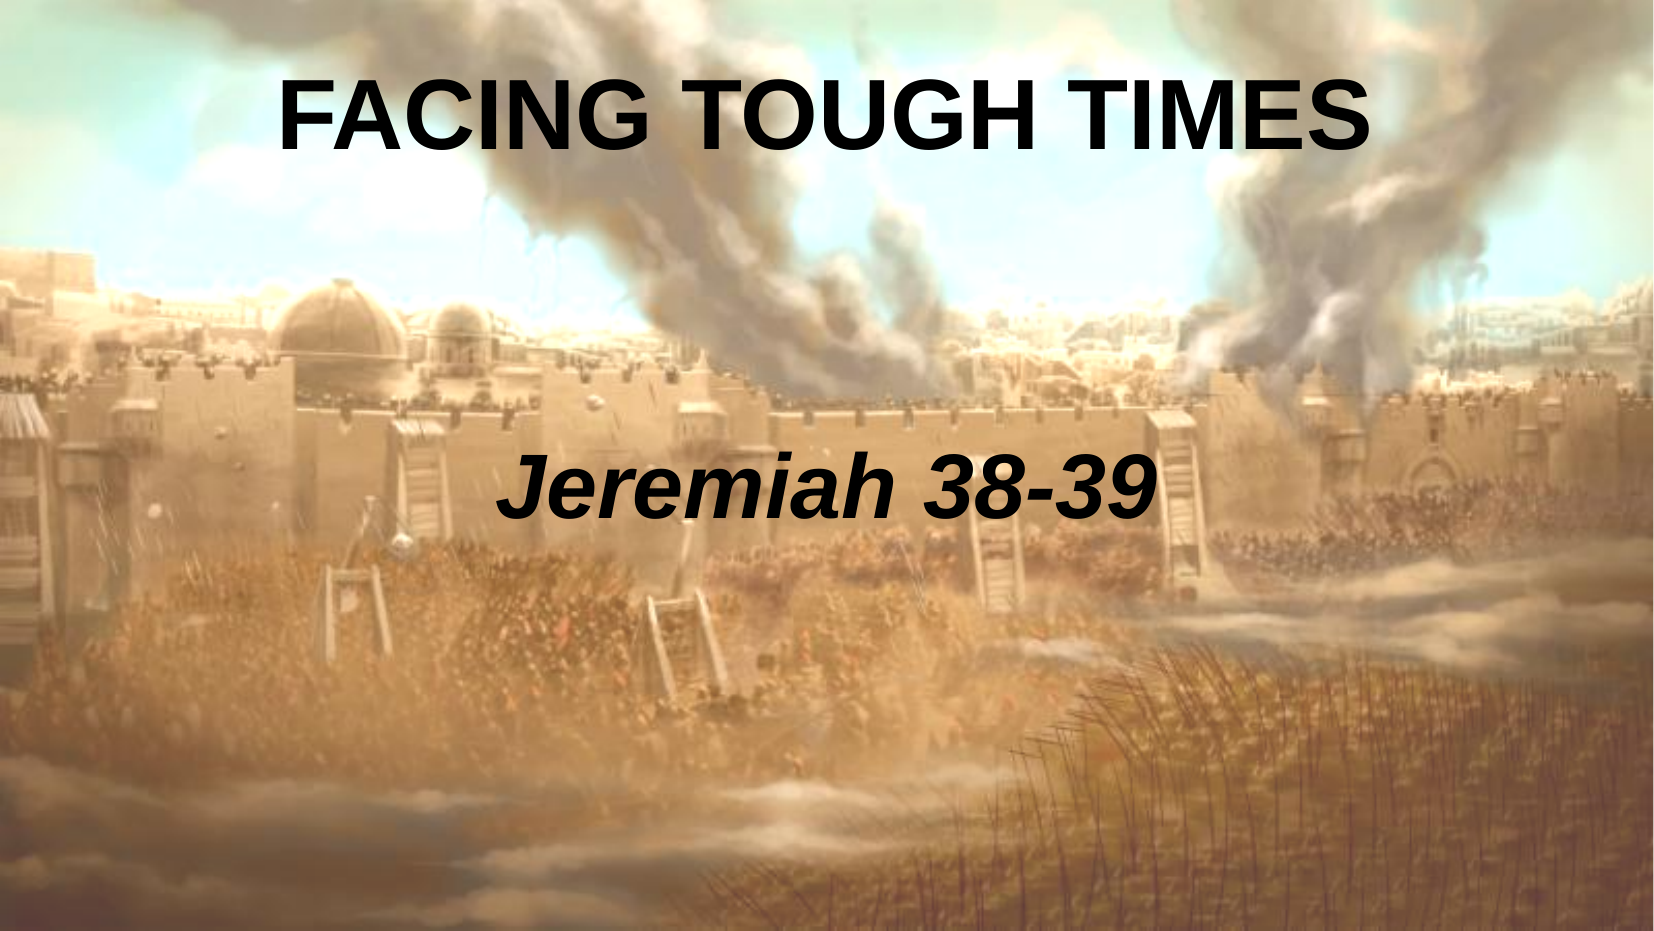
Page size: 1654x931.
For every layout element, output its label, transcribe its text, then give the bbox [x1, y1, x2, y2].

picture [0, 0, 1654, 931]
subtitle Jeremiah 38-39 [82, 217, 1571, 758]
title FACING TOUGH TIMES [15, 12, 1636, 218]
